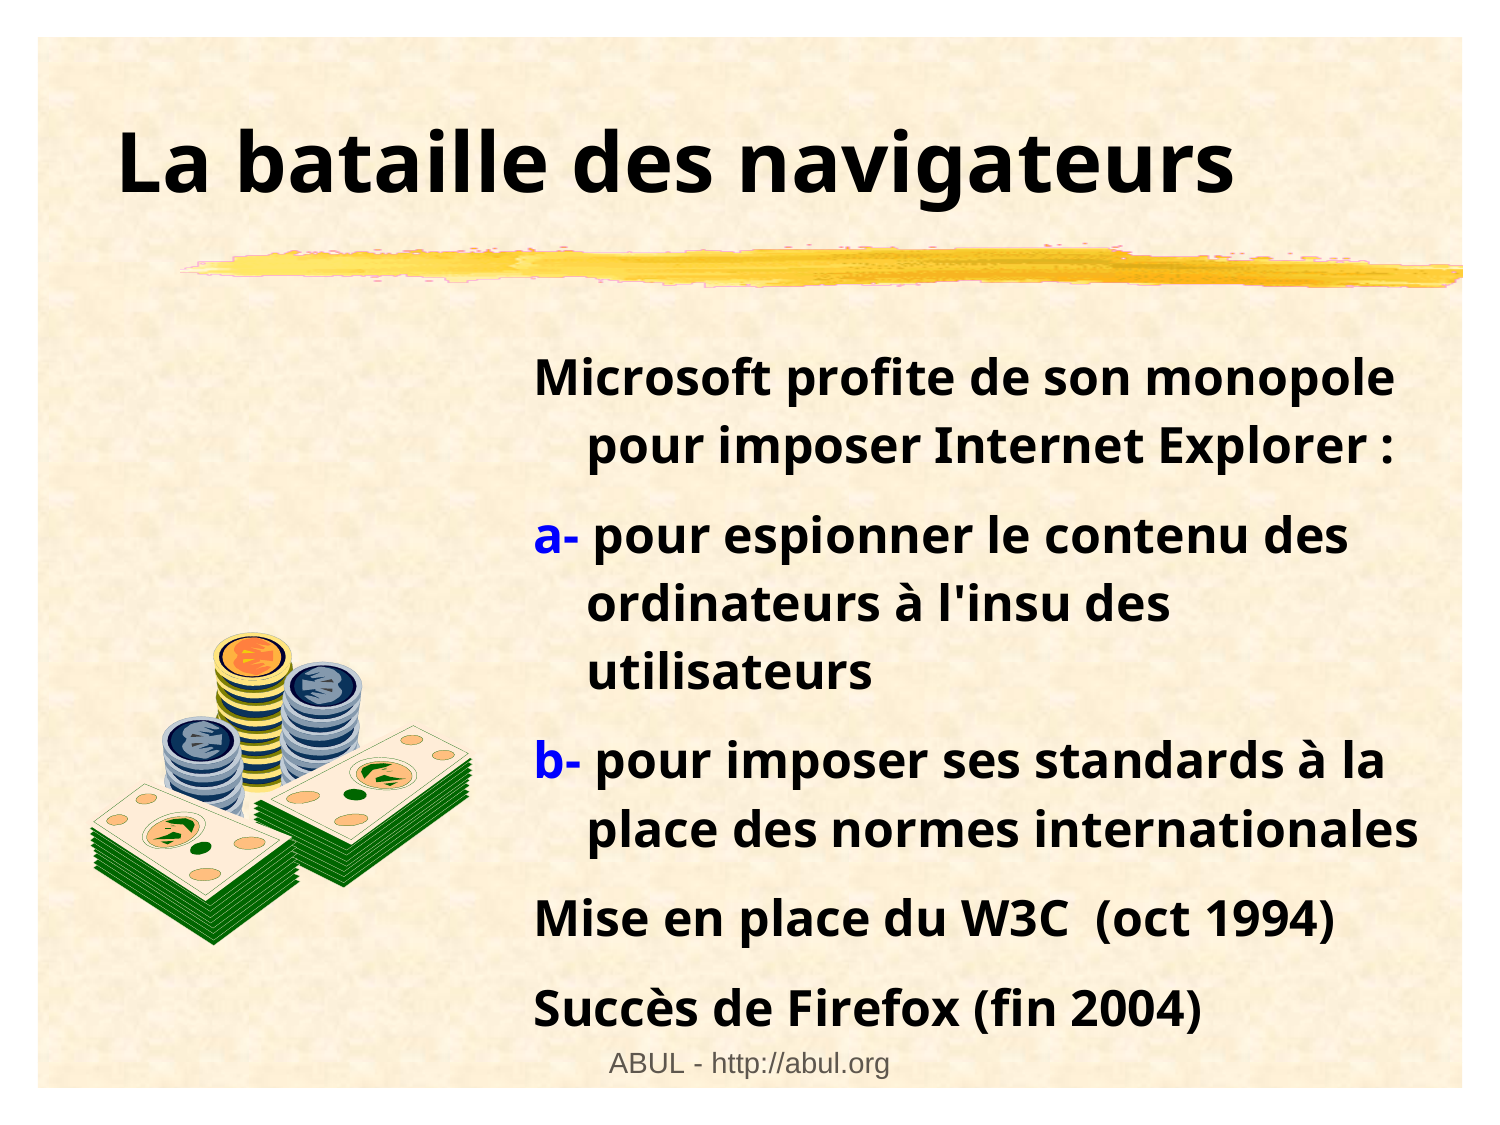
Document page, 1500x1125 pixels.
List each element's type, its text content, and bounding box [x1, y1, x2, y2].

list Microsoft profite de son monopole pour imposer Internet Explorer : a- pour espionner le contenu des ordinateurs à l'insu des utilisateurs b- pour imposer ses standards à la place des normes internationales Mise en place du W3C (oct 1994) Succès de Firefox (fin 2004) [501, 334, 1439, 994]
title La bataille des navigateurs [101, 72, 1312, 248]
picture [37, 37, 1463, 1088]
